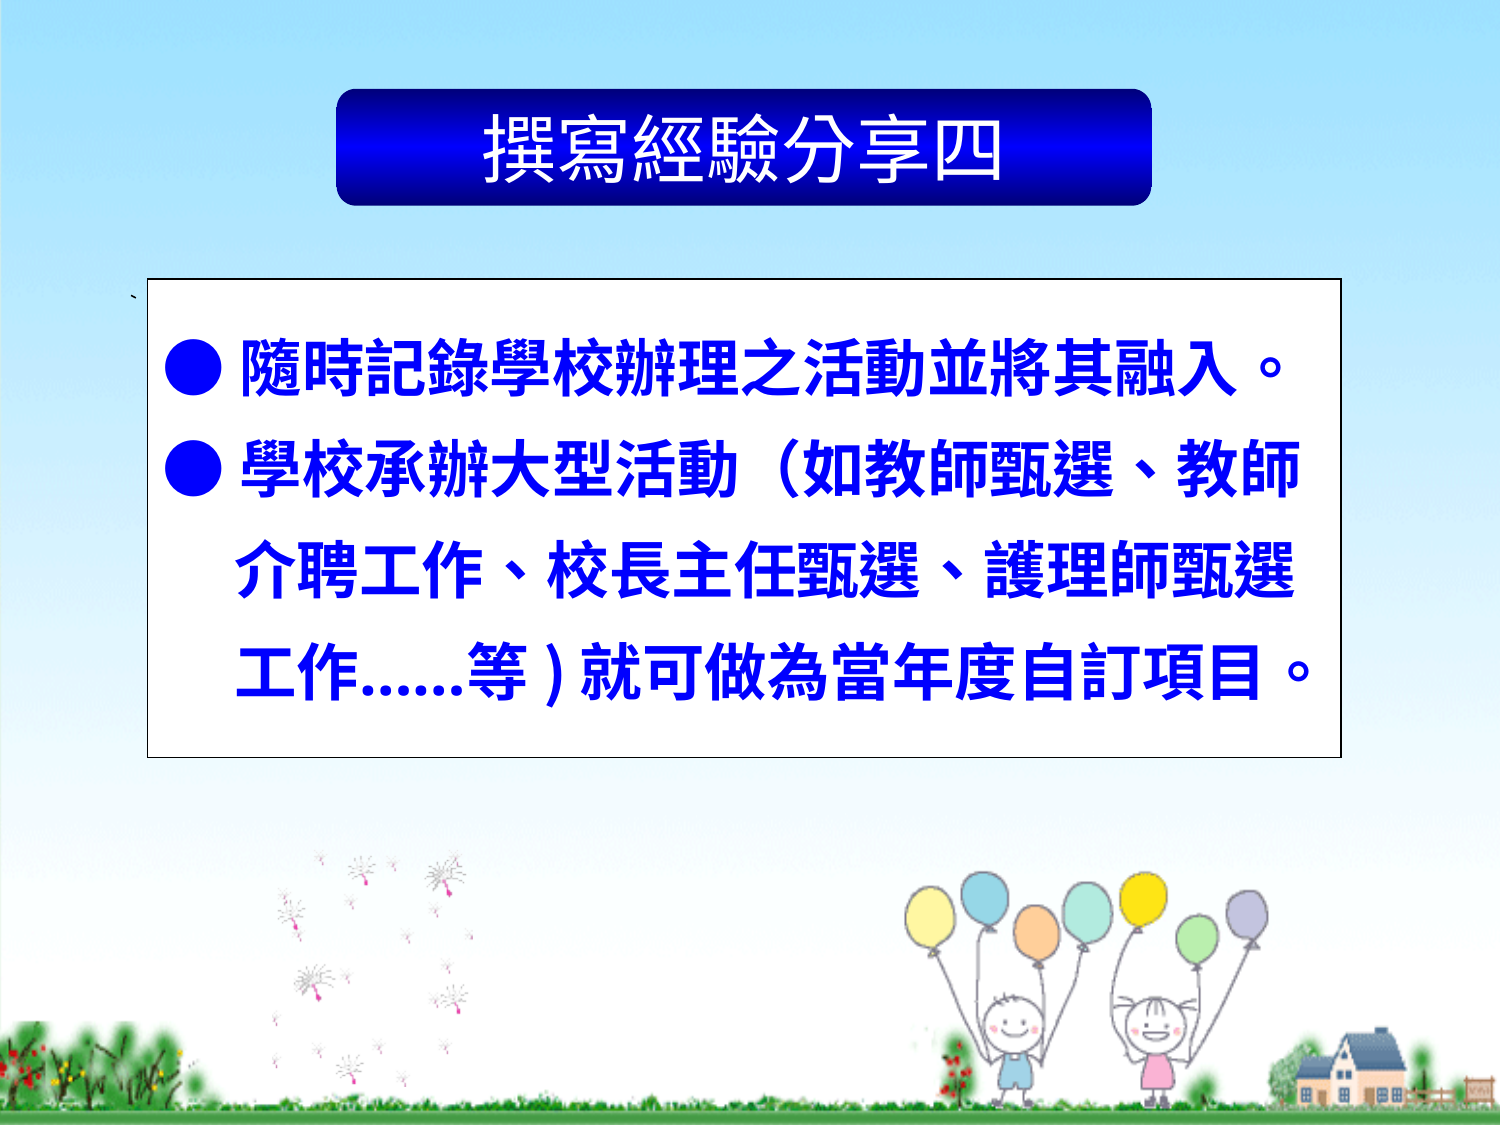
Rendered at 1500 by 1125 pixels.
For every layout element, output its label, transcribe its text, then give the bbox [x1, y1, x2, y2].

picture [0, 0, 1500, 1125]
text_box ●隨時記錄學校辦理之活動並將其融入。 ●學校承辦大型活動（如教師甄選、教師 介聘工作、校長主任甄選、護理師甄選 工作……等)就可做為當年度自訂項目。 [148, 279, 1341, 758]
text_box 撰寫經驗分享四 [336, 88, 1152, 206]
